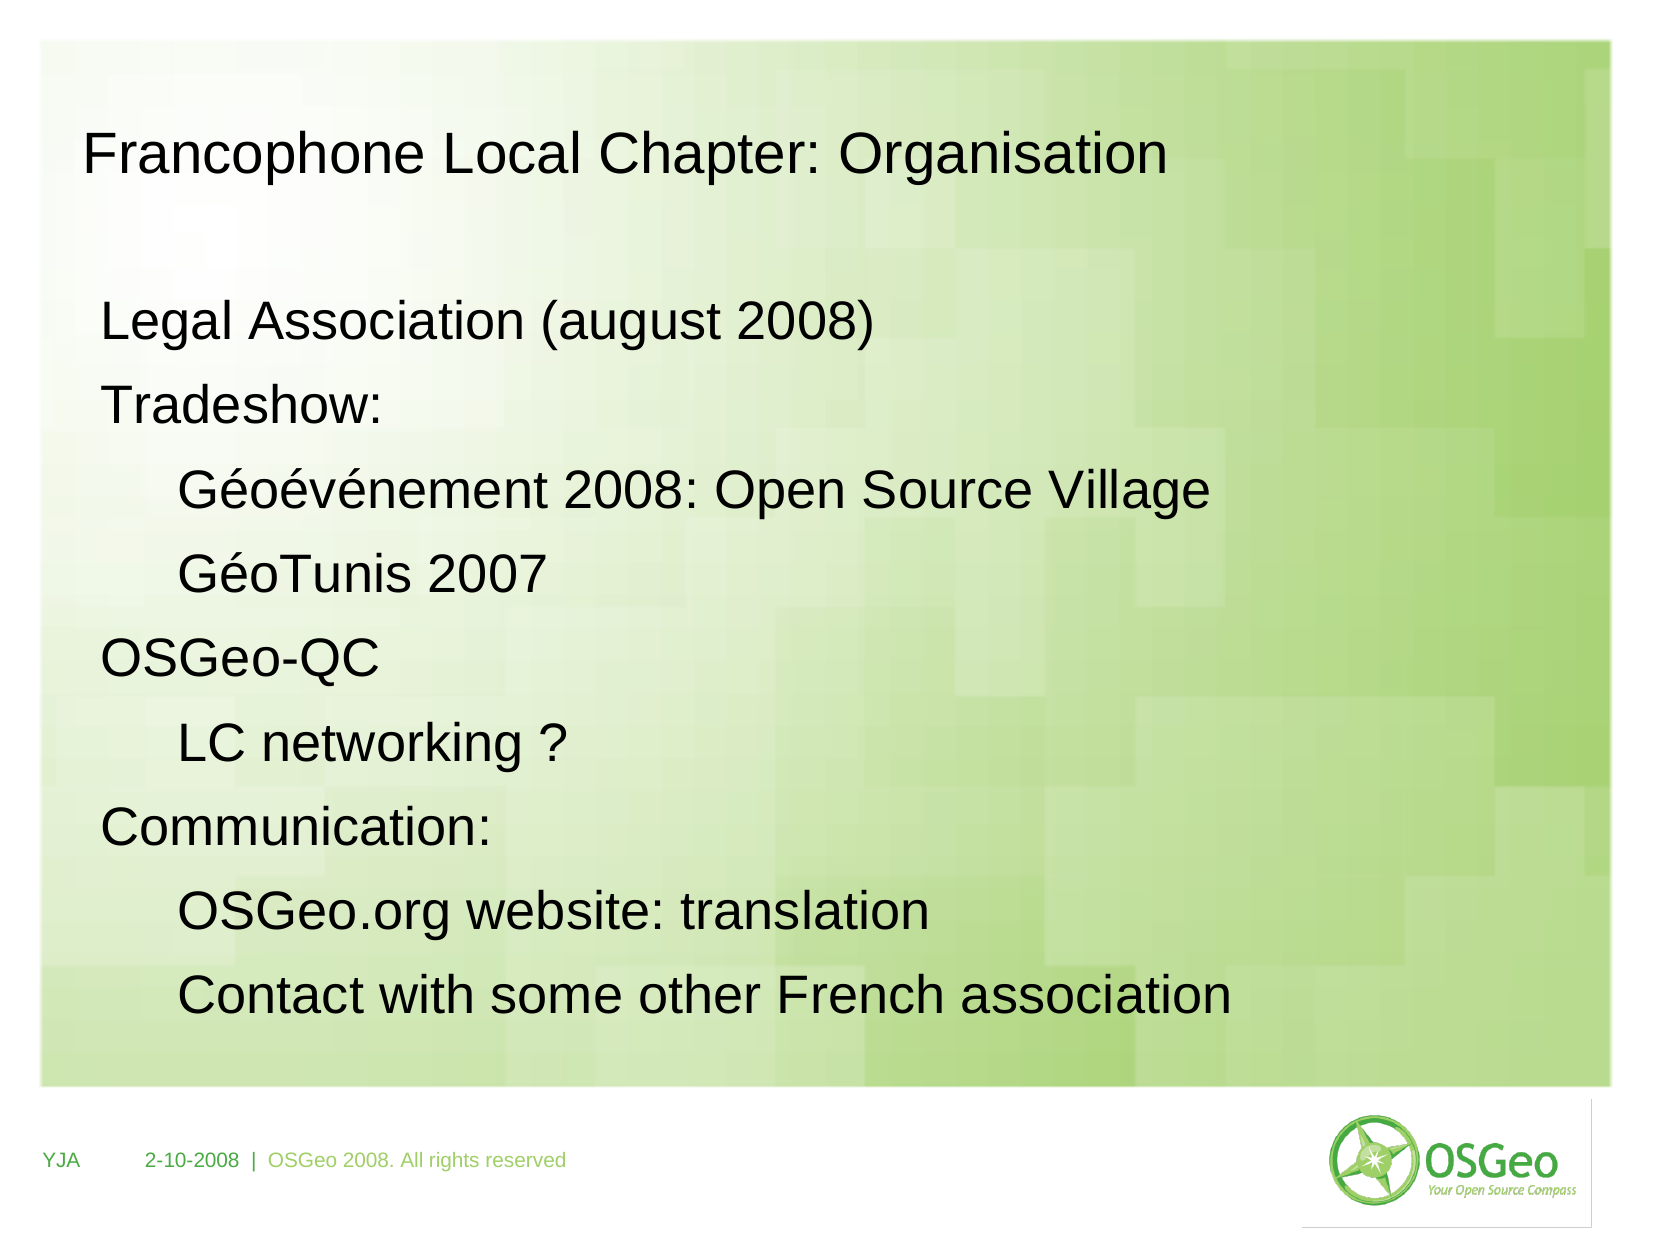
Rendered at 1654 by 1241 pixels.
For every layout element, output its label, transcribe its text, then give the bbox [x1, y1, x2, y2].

picture [0, 1, 1654, 1239]
list Legal Association (august 2008) Tradeshow: Géoévénement 2008: Open Source Village GéoTunis 2007 OSGeo-QC LC networking ? Communication: OSGeo.org website: translation Contact with some other French association [82, 290, 1571, 1094]
title Francophone Local Chapter: Organisation [82, 56, 1571, 250]
